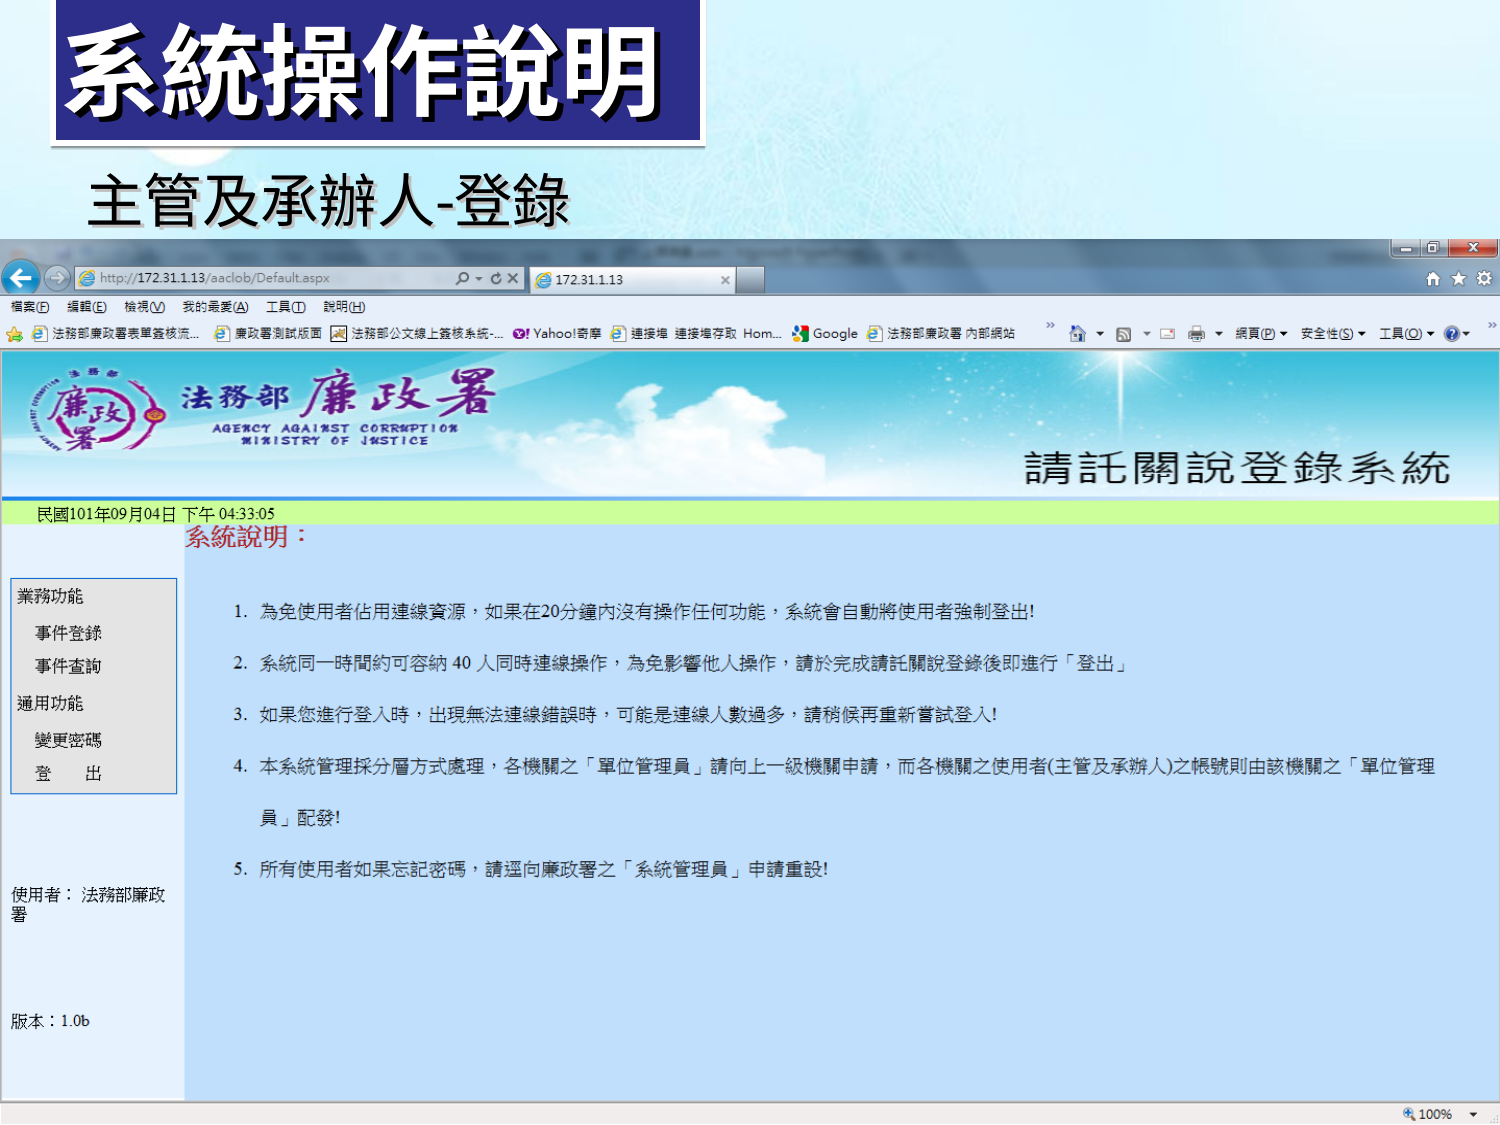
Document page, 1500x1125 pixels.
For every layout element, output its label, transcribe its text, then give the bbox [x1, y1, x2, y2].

title 系統操作說明 [53, 0, 703, 144]
picture [0, 0, 1500, 1125]
text_box 主管及承辦人-登錄 [78, 148, 579, 239]
